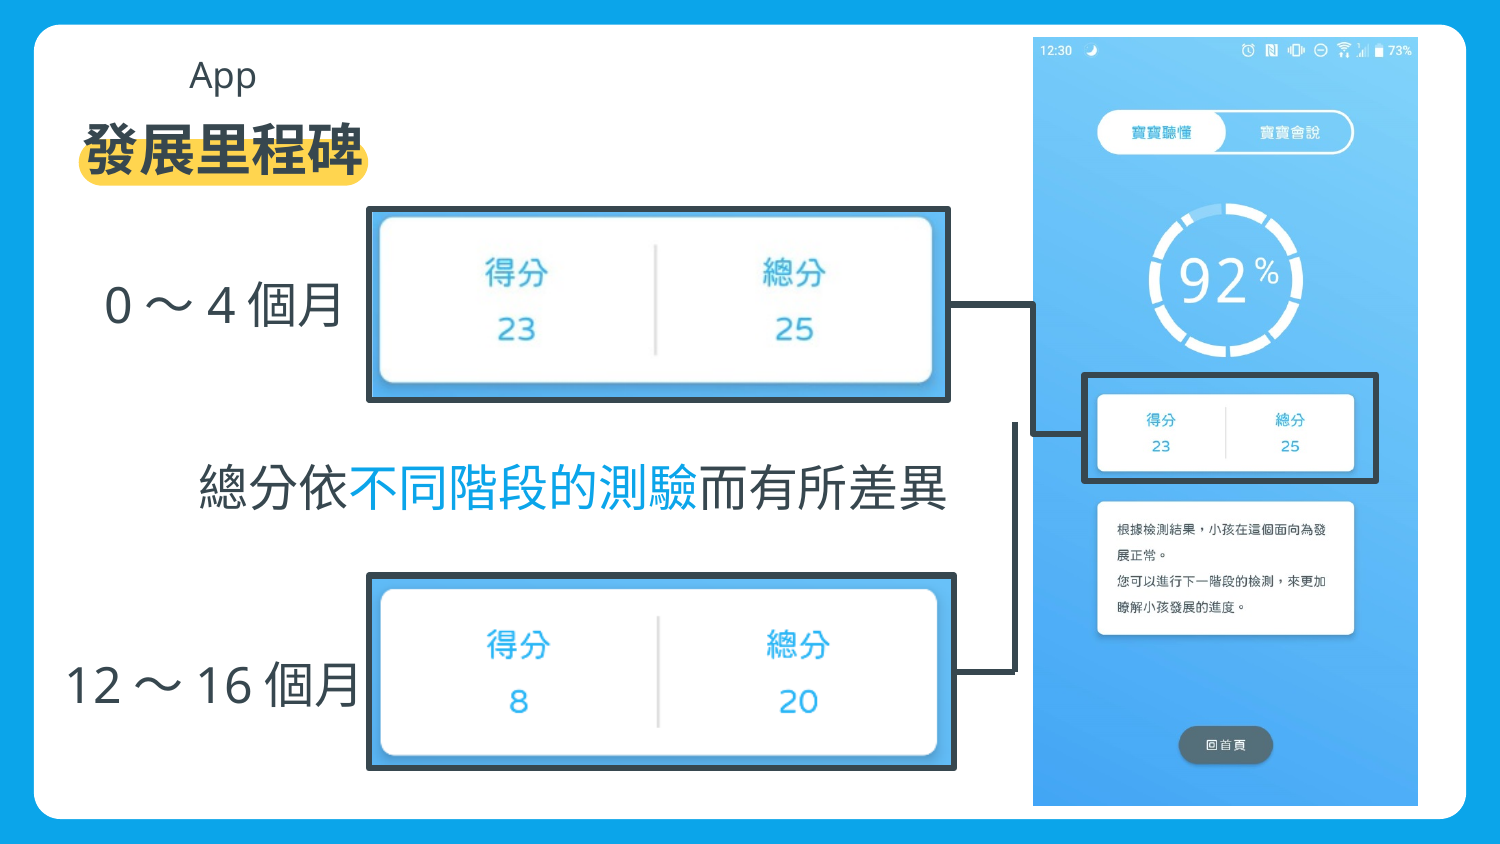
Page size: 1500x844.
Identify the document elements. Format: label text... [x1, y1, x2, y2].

picture [371, 578, 951, 766]
list 發展里程碑 [64, 111, 383, 194]
text_box 12～16個月 [49, 646, 356, 723]
picture [1033, 38, 1418, 806]
text_box 總分依不同階段的測驗而有所差異 [183, 449, 971, 526]
list App [93, 43, 354, 103]
picture [372, 212, 946, 397]
text_box 0～4個月 [89, 266, 334, 343]
picture [1088, 378, 1373, 478]
